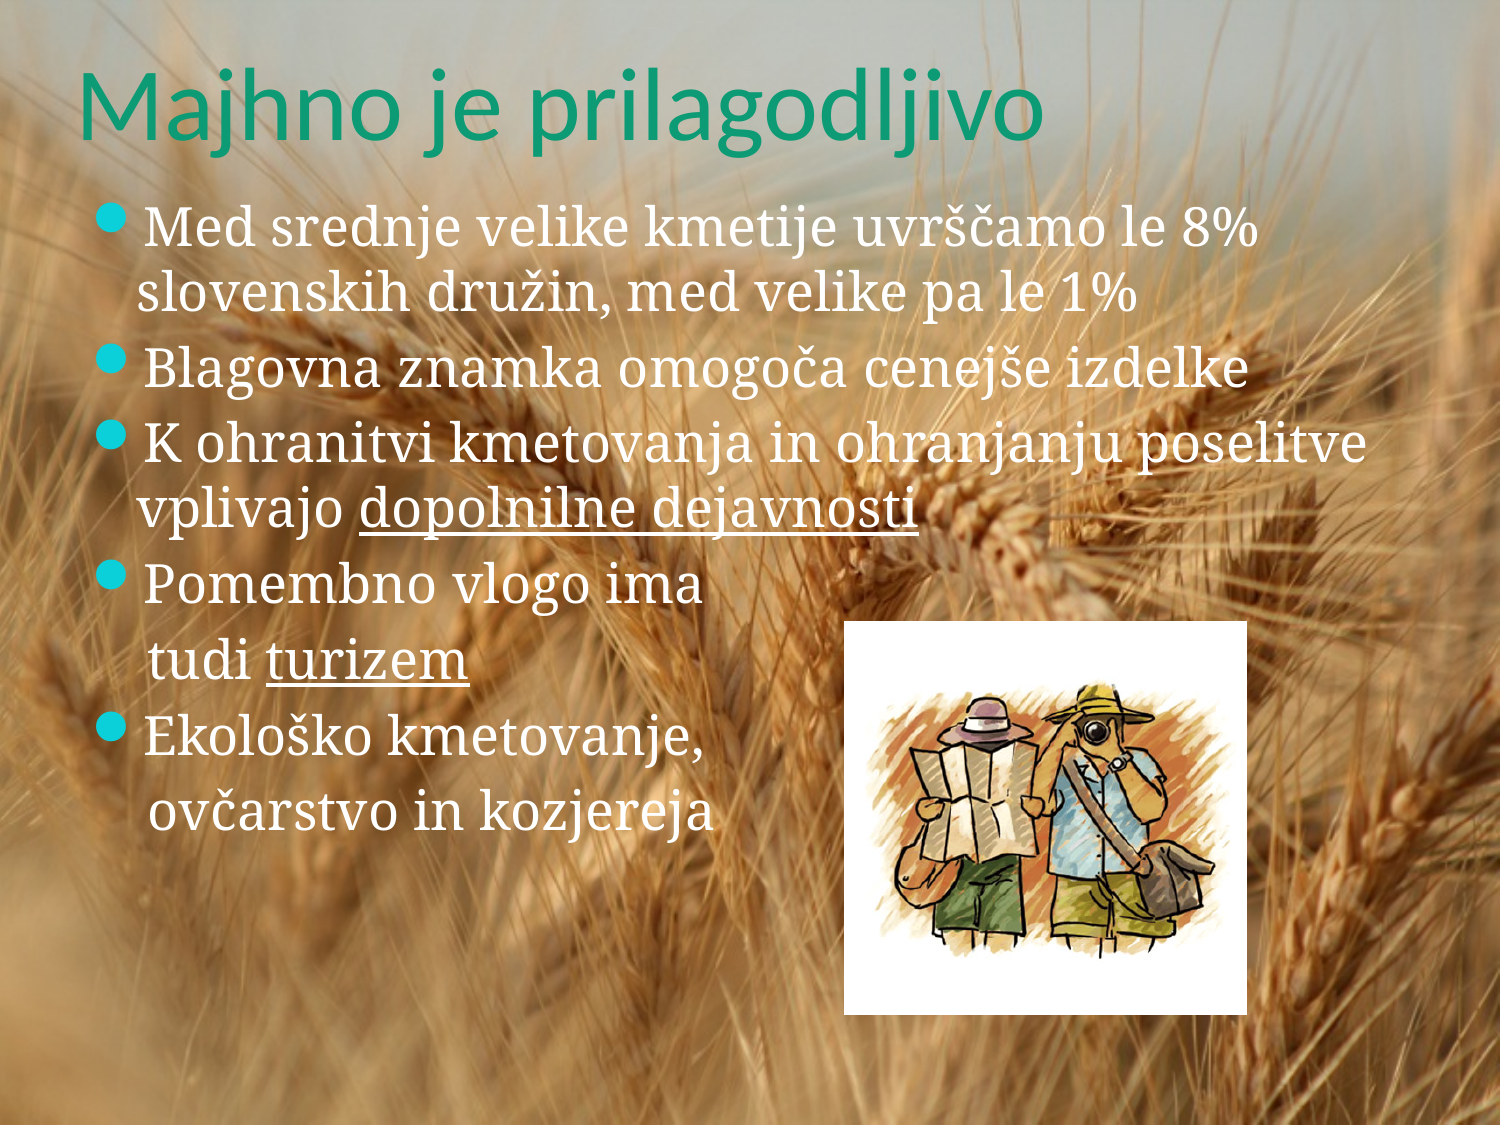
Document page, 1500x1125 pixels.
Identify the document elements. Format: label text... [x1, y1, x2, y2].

list Med srednje velike kmetije uvrščamo le 8% slovenskih družin, med velike pa le 1% Blagovna znamka omogoča cenejše izdelke K ohranitvi kmetovanja in ohranjanju poselitve vplivajo dopolnilne dejavnosti Pomembno vlogo ima tudi turizem Ekološko kmetovanje, ovčarstvo in kozjereja [76, 184, 1427, 944]
picture [0, 0, 1500, 1125]
title Majhno je prilagodljivo [75, 25, 1425, 161]
